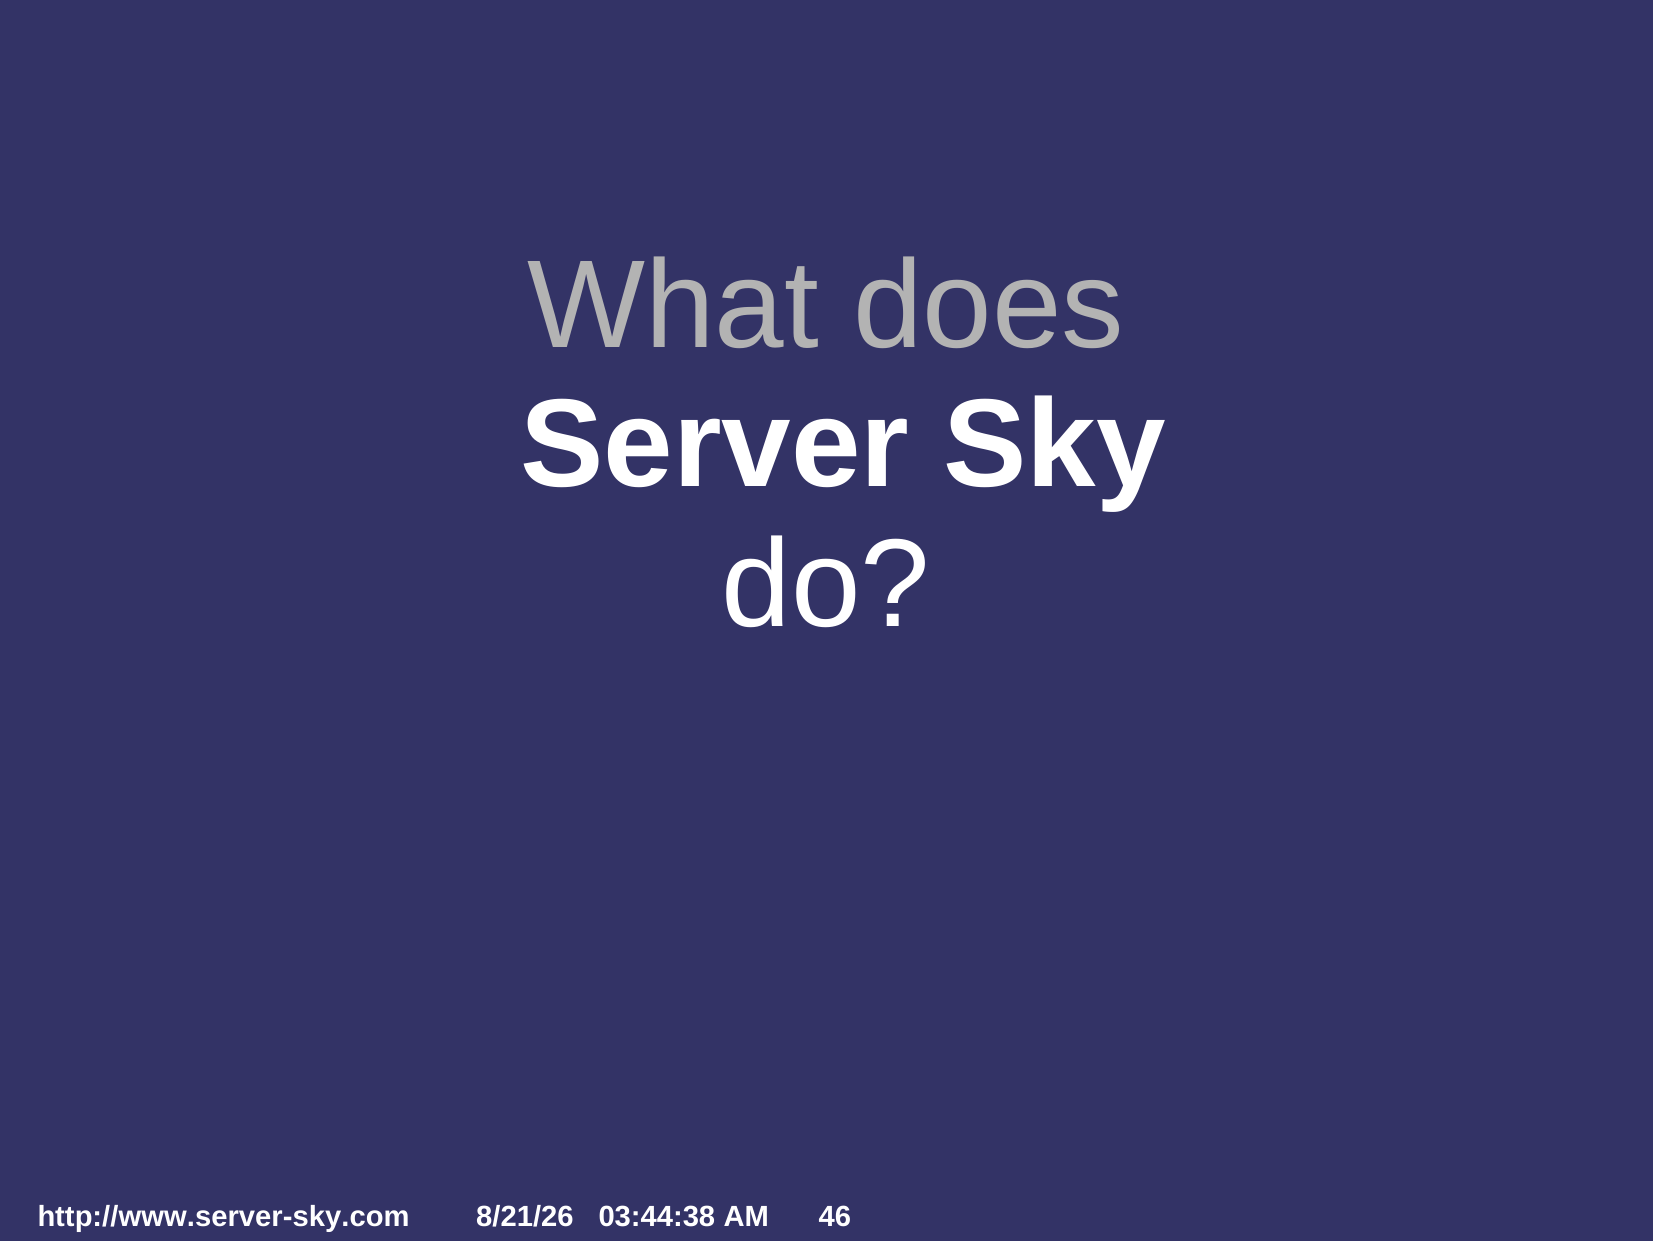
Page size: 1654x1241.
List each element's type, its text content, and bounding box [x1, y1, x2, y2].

list What does Server Sky do? [105, 233, 1571, 985]
